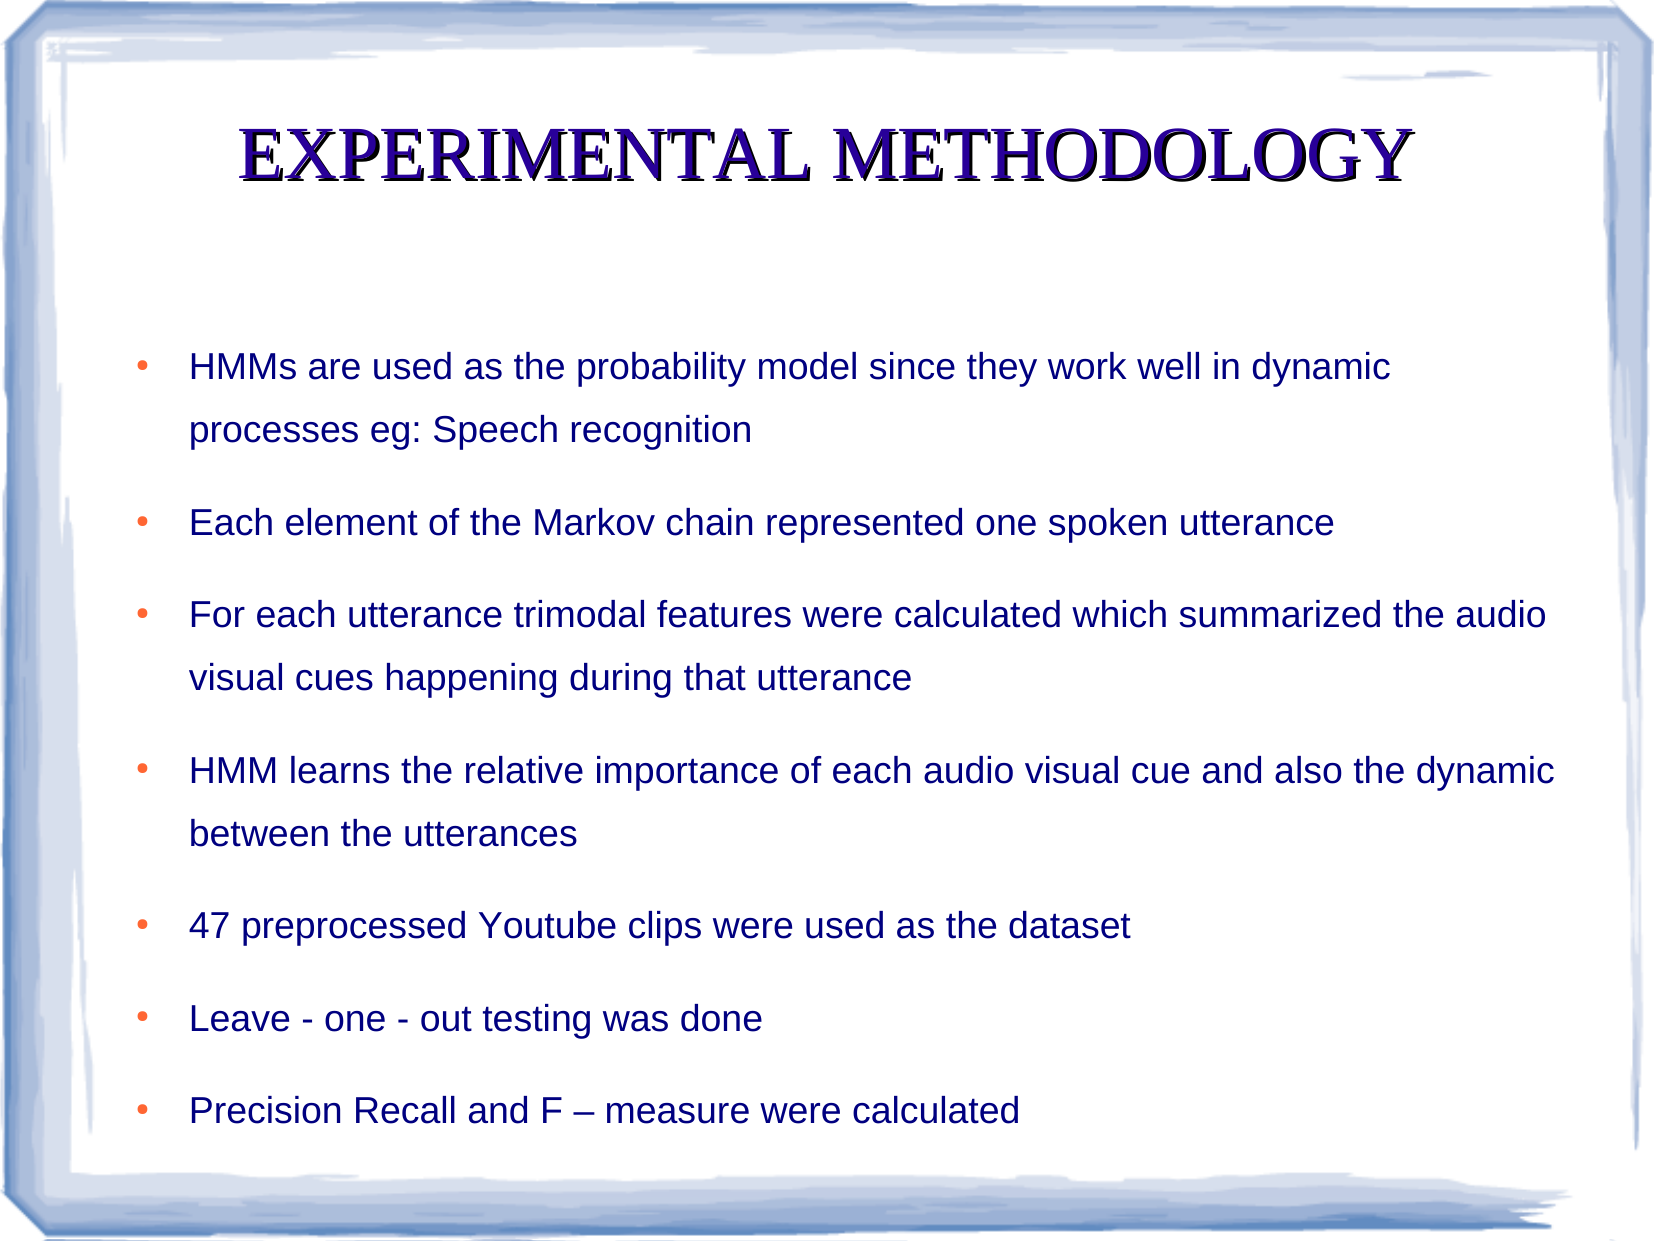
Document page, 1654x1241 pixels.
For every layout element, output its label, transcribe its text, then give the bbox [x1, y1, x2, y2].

list HMMs are used as the probability model since they work well in dynamic processes eg: Speech recognition Each element of the Markov chain represented one spoken utterance For each utterance trimodal features were calculated which summarized the audio visual cues happening during that utterance HMM learns the relative importance of each audio visual cue and also the dynamic between the utterances 47 preprocessed Youtube clips were used as the dataset Leave - one - out testing was done Precision Recall and F – measure were calculated [118, 324, 1571, 1183]
title EXPERIMENTAL METHODOLOGY [82, 49, 1571, 257]
picture [0, 0, 1654, 1241]
